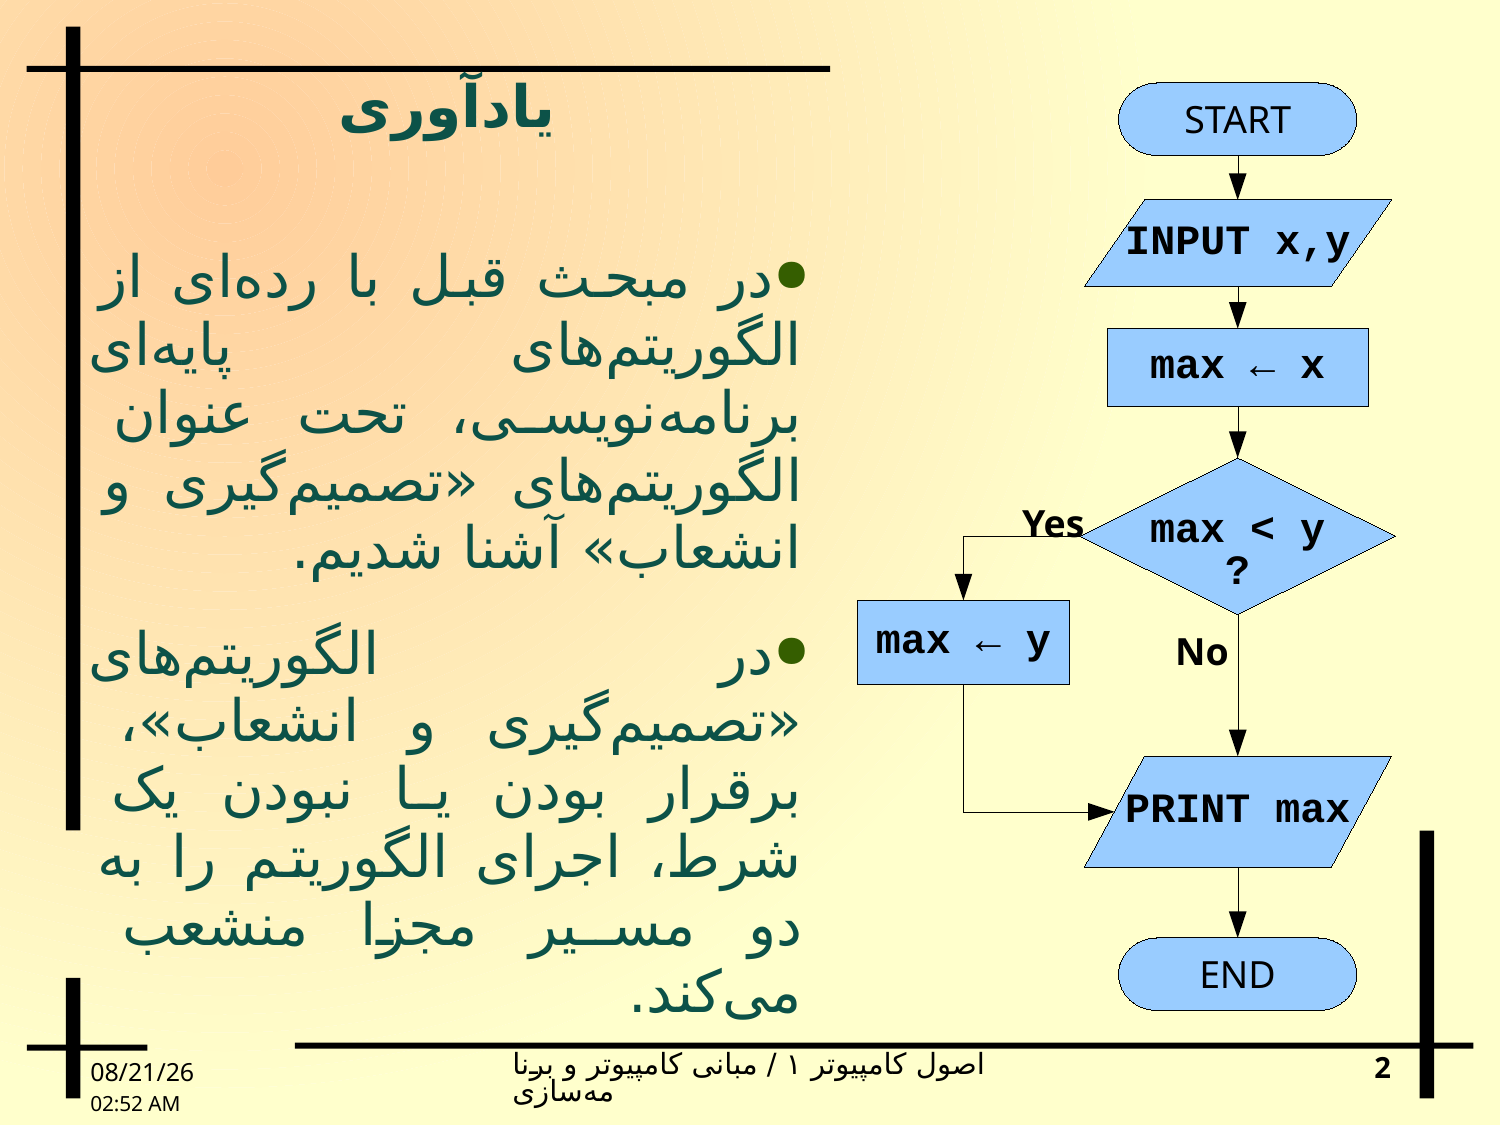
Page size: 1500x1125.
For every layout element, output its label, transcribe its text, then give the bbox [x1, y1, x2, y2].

text_box No [1160, 618, 1237, 677]
text_box Yes [1007, 489, 1095, 549]
text_box max < y ? [1095, 457, 1396, 615]
text_box END [1118, 937, 1357, 1011]
text_box START [1118, 82, 1357, 156]
text_box PRINT max [1084, 756, 1392, 868]
list یادآوری در مبحث قبل با رده‌ای از الگوریتم‌های پایه‌ای برنامه‌نویسی، تحت عنوان الگوریتم‌های «تصمیم‌گیری و انشعاب» آشنا شدیم. در الگوریتم‌های «تصمیم‌گیری و انشعاب»، برقرار بودن یا نبودن یک شرط، اجرای الگوریتم را به دو مسیر مجزا منشعب می‌کند. [89, 73, 858, 1033]
text_box INPUT x,y [1084, 199, 1392, 287]
text_box max ← y [857, 600, 1070, 685]
text_box max ← x [1107, 328, 1369, 407]
